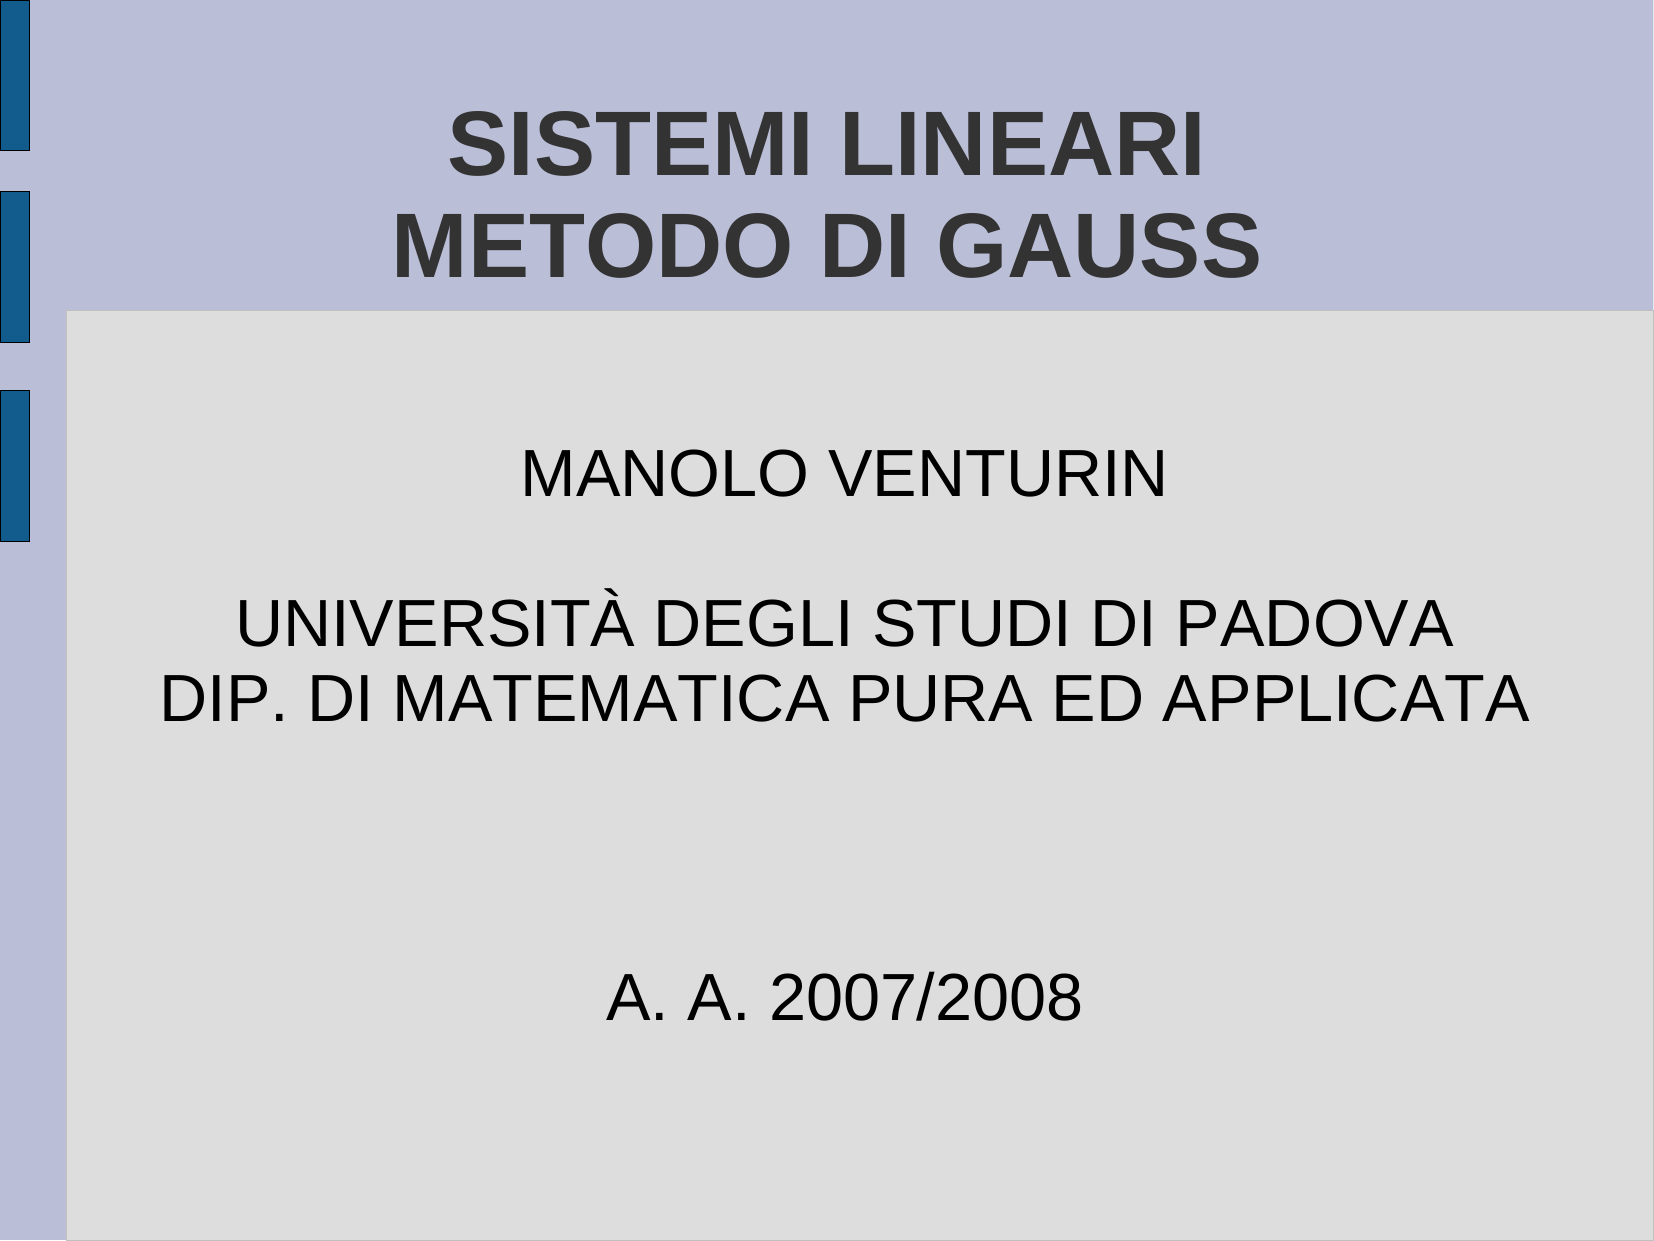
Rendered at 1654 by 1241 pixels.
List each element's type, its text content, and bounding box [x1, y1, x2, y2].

subtitle MANOLO VENTURIN UNIVERSITÀ DEGLI STUDI DI PADOVA DIP. DI MATEMATICA PURA ED APPLICATA A. A. 2007/2008 [121, 352, 1534, 1119]
title SISTEMI LINEARI METODO DI GAUSS [121, 92, 1534, 298]
